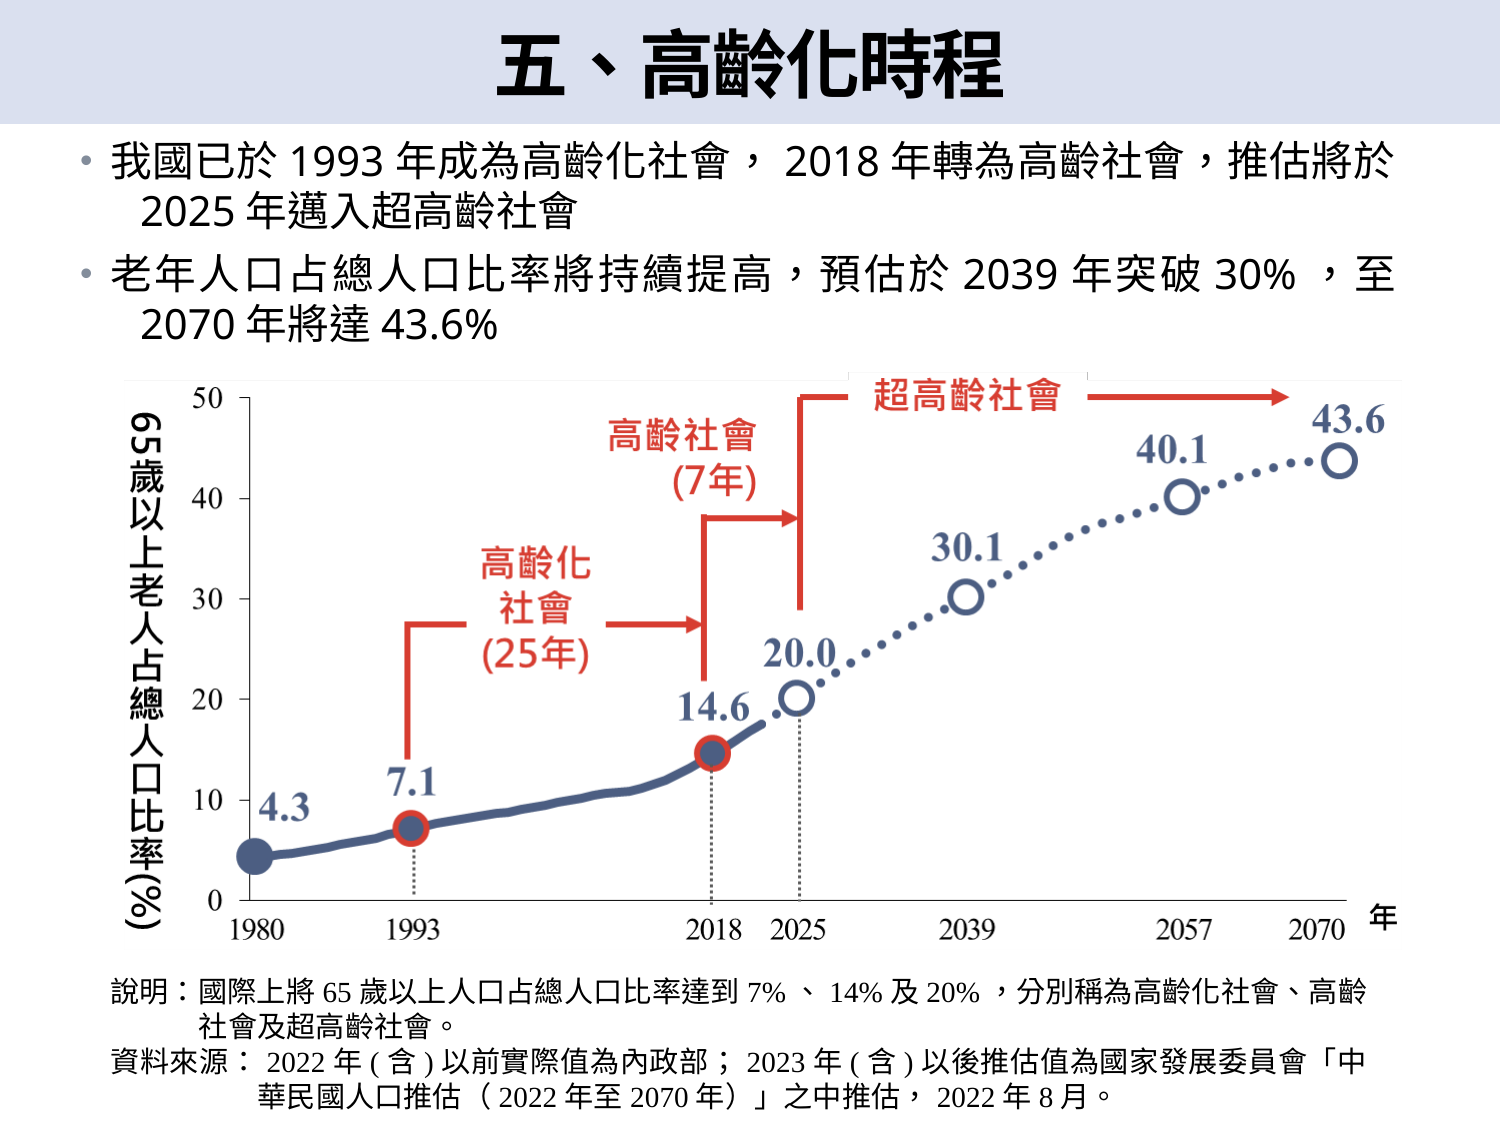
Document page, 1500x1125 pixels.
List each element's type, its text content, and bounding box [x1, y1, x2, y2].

list 我國已於1993年成為高齡化社會，2018年轉為高齡社會，推估將於2025年邁入超高齡社會 老年人口占總人口比率將持續提高，預估於2039年突破30%，至2070年將達43.6% [64, 127, 1436, 358]
picture [123, 360, 1403, 951]
text_box 說明：國際上將65歲以上人口占總人口比率達到7%、14%及20%，分別稱為高齡化社會、高齡社會及超高齡社會。 資料來源：2022年(含)以前實際值為內政部；2023年(含)以後推估值為國家發展委員會「中華民國人口推估（2022年至2070年）」之中推估，2022年8月。 [95, 966, 1383, 1123]
title 五、高齡化時程 [0, 0, 1500, 125]
